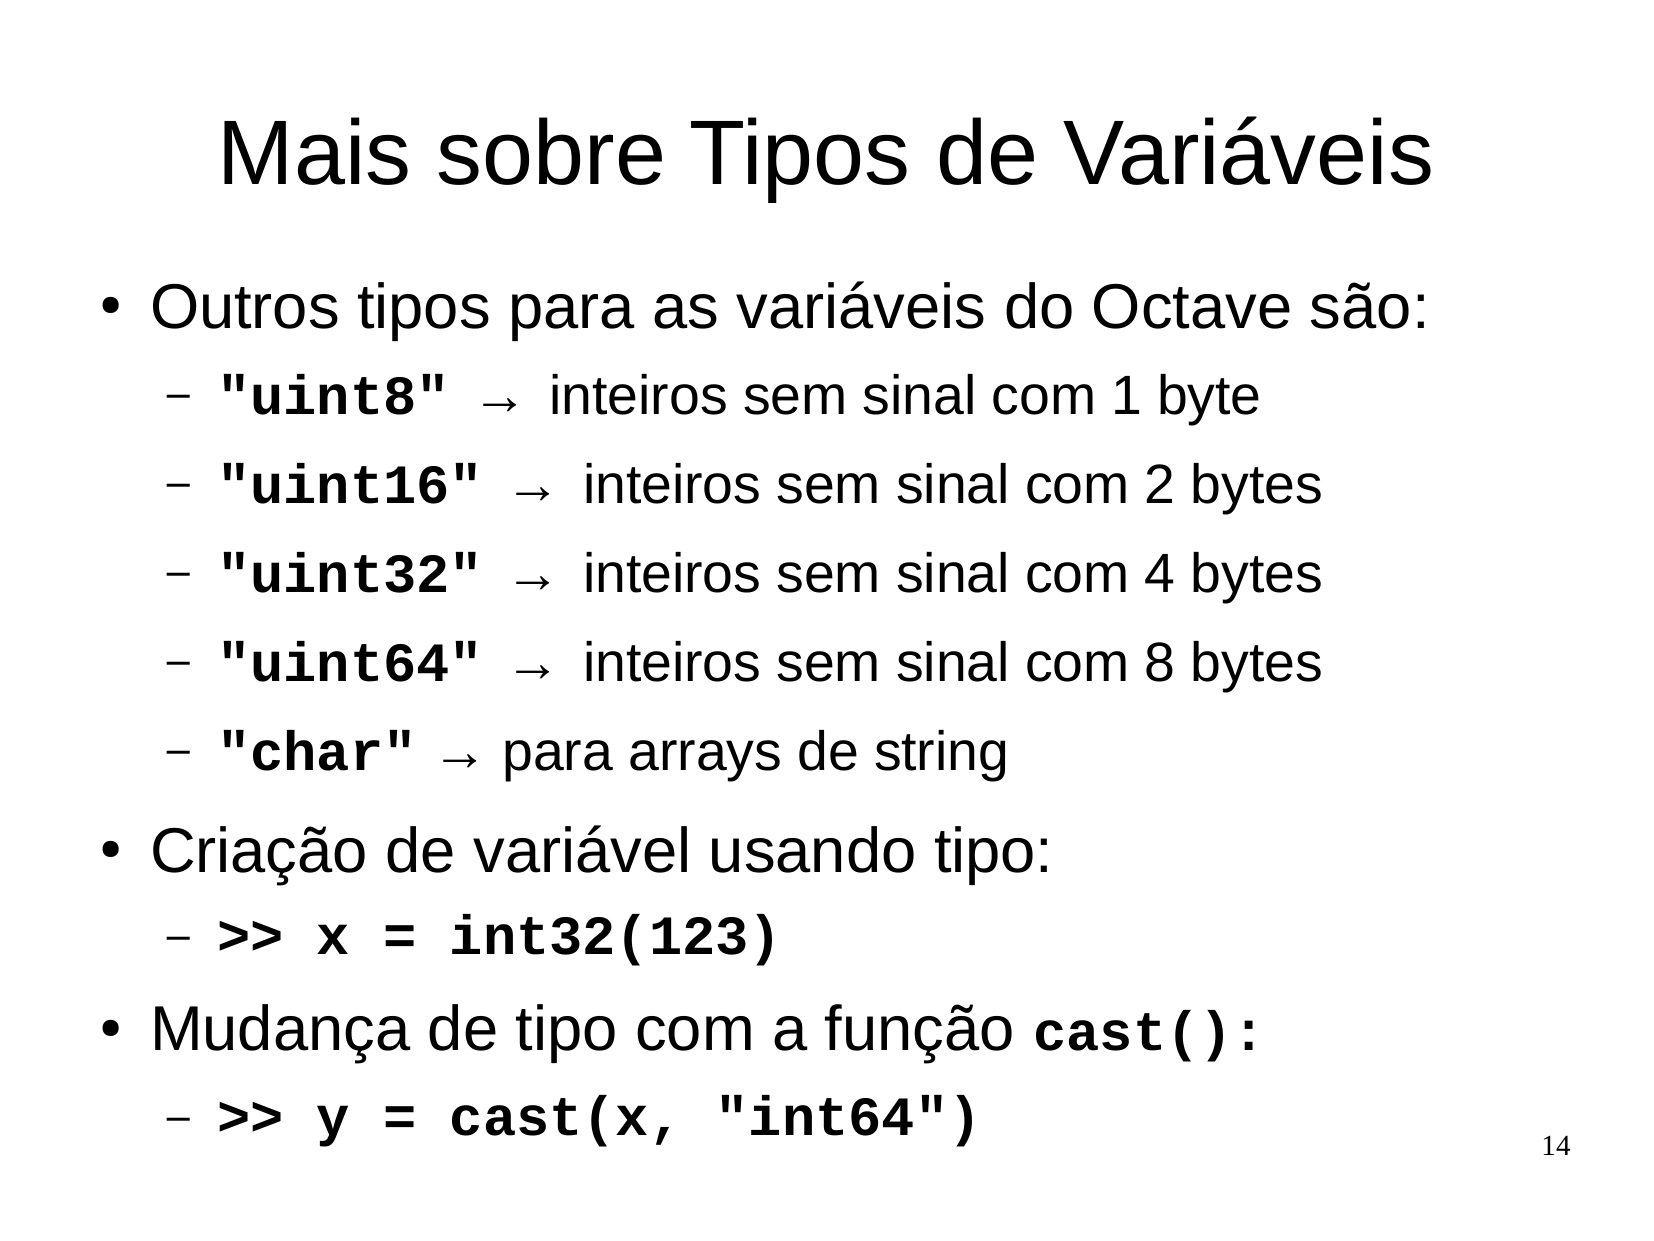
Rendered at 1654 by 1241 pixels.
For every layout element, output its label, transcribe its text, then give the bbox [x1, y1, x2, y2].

list Outros tipos para as variáveis do Octave são: "uint8" → inteiros sem sinal com 1 byte "uint16" → inteiros sem sinal com 2 bytes "uint32" → inteiros sem sinal com 4 bytes "uint64" → inteiros sem sinal com 8 bytes "char" → para arrays de string Criação de variável usando tipo: >> x = int32(123) Mudança de tipo com a função cast(): >> y = cast(x, "int64") [82, 271, 1571, 1158]
title Mais sobre Tipos de Variáveis [82, 49, 1571, 257]
